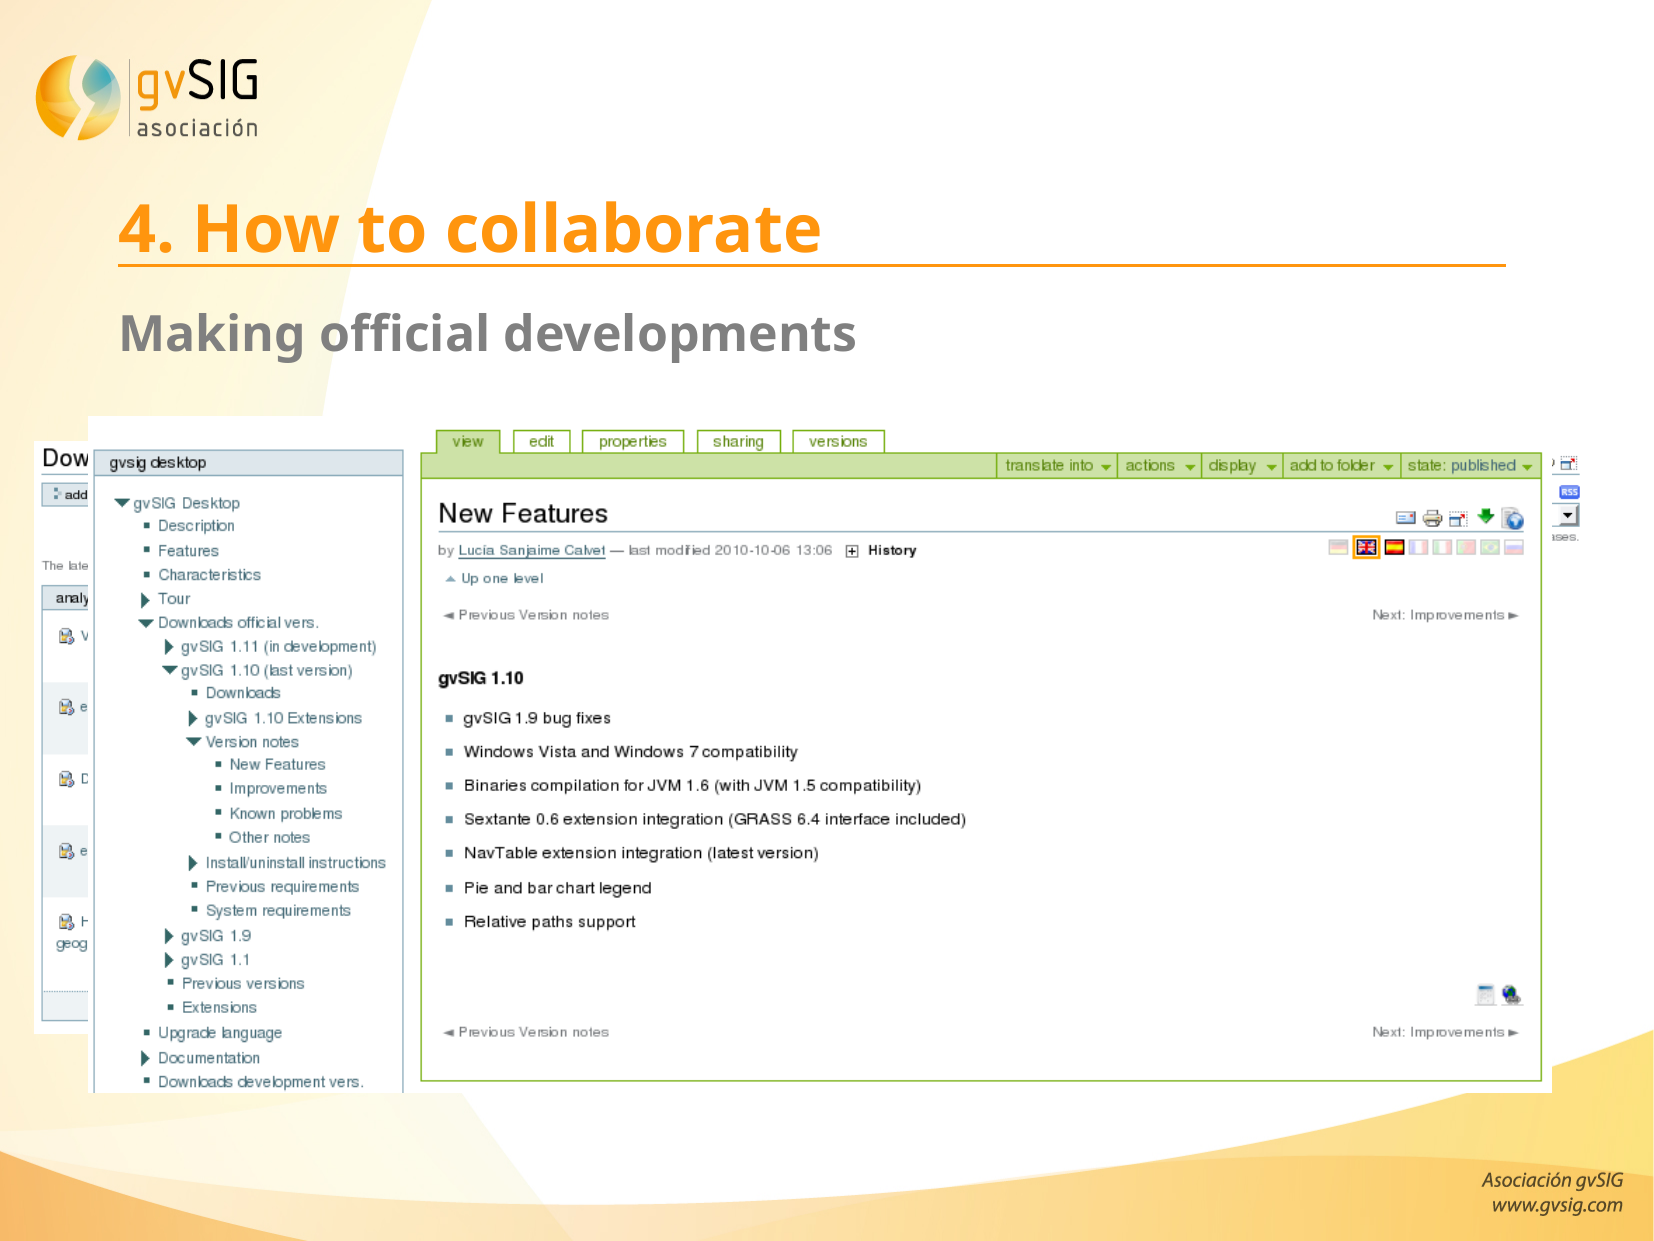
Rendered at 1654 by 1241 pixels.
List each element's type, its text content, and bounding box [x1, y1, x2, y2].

title 4. How to collaborate [118, 177, 1607, 276]
title Making official developments [118, 288, 1004, 377]
picture [0, 0, 1654, 1241]
